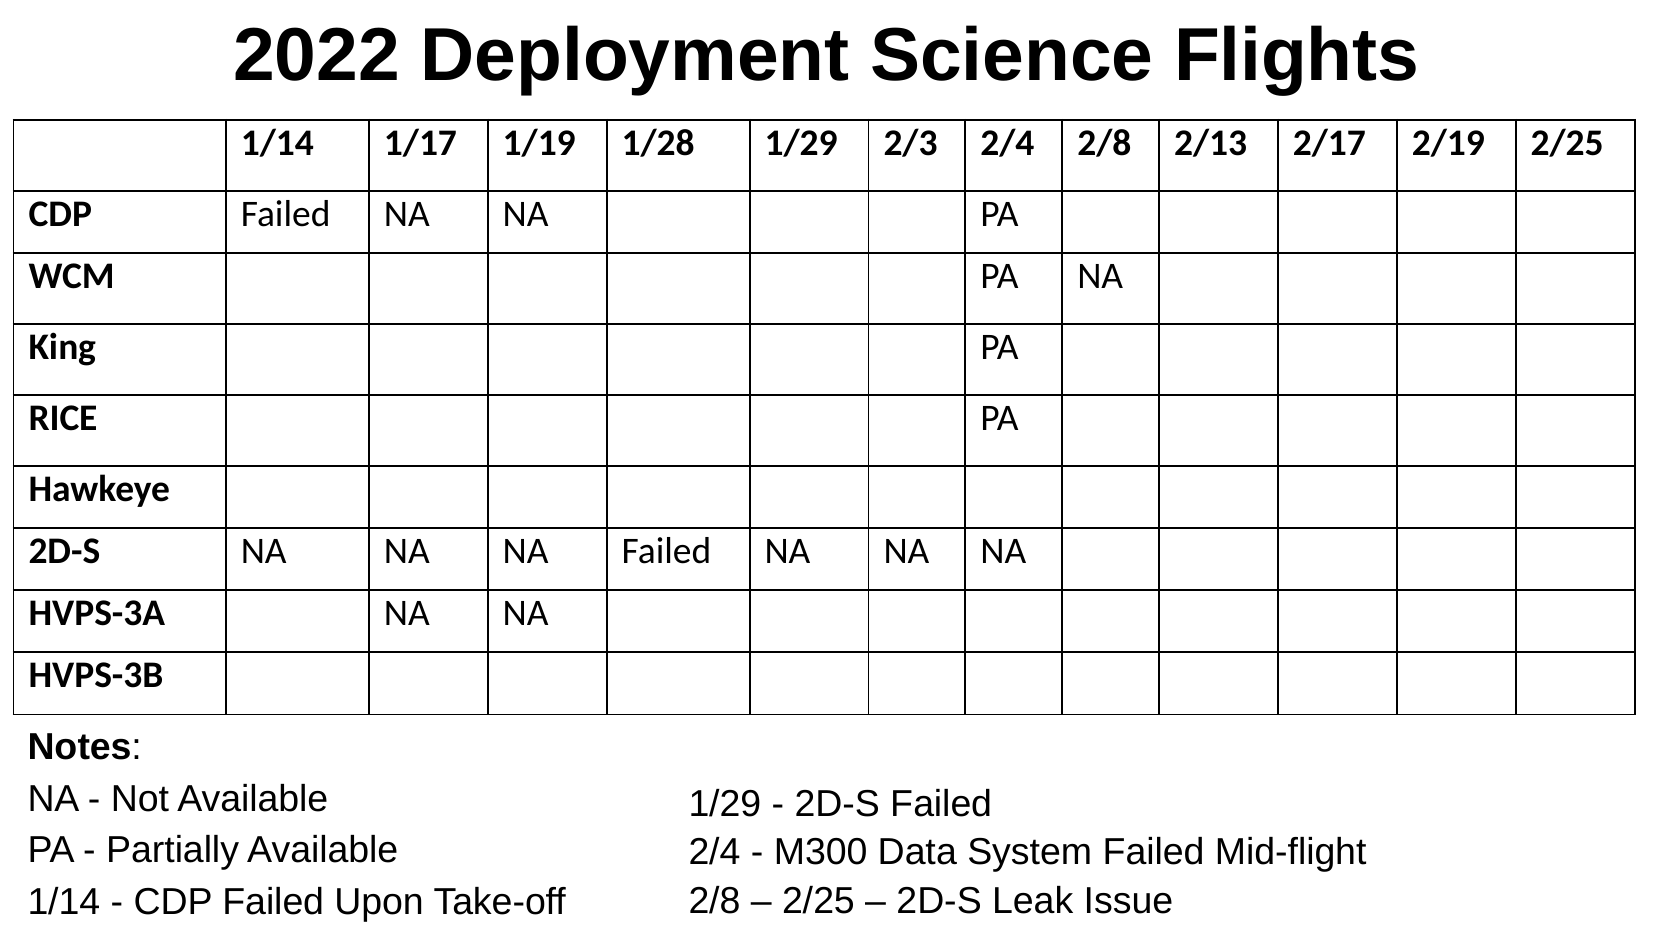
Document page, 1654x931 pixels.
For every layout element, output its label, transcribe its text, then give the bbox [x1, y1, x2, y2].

table_cell PA [966, 254, 1061, 323]
table_cell [1160, 254, 1277, 323]
table_cell [227, 653, 368, 707]
table_cell [1398, 325, 1515, 394]
table_cell RICE [14, 396, 225, 465]
table_cell [966, 467, 1061, 527]
table_header 1/19 [489, 121, 606, 190]
table_cell [1063, 529, 1158, 589]
table_cell [1517, 192, 1634, 252]
table_cell NA [751, 529, 868, 589]
table_cell [1063, 192, 1158, 252]
table_cell [869, 653, 964, 714]
table_cell [1398, 653, 1515, 714]
table_cell [1398, 467, 1515, 527]
table_cell [489, 396, 606, 465]
table_cell NA [370, 591, 487, 651]
table_cell [1063, 467, 1158, 527]
table_cell NA [489, 192, 606, 252]
table_cell PA [966, 396, 1061, 465]
table_cell [489, 653, 606, 714]
table_cell [751, 325, 868, 394]
table_cell [608, 192, 749, 252]
table_header 1/14 [227, 121, 368, 190]
table_cell [489, 325, 606, 394]
table_cell [751, 396, 868, 465]
table_cell PA [966, 192, 1061, 252]
table_cell [1517, 467, 1634, 527]
table_cell [1279, 591, 1396, 651]
table_cell [751, 254, 868, 323]
table_cell NA [966, 529, 1061, 589]
table_cell NA [869, 529, 964, 589]
table_cell [1160, 591, 1277, 651]
table_cell NA [370, 529, 487, 589]
table_cell [1517, 591, 1634, 651]
table_cell 2D-S [14, 529, 225, 589]
table_cell [966, 591, 1061, 651]
table_cell [751, 192, 868, 252]
table_cell [1279, 653, 1396, 714]
table_cell [1160, 467, 1277, 527]
table_cell [1063, 591, 1158, 651]
table_cell [608, 467, 749, 527]
table_cell WCM [14, 254, 225, 323]
table_cell [1279, 467, 1396, 527]
table_cell Hawkeye [14, 467, 225, 527]
table_cell Failed [227, 192, 368, 252]
table_cell [1517, 325, 1634, 394]
table_cell [370, 254, 487, 323]
table_cell [869, 396, 964, 465]
table_cell [1279, 529, 1396, 589]
table_cell [1160, 192, 1277, 252]
table_cell [1517, 396, 1634, 465]
table_cell [370, 467, 487, 527]
table_cell PA [966, 325, 1061, 394]
table_cell HVPS-3B [14, 653, 225, 707]
table_cell [1160, 653, 1277, 714]
table_cell [608, 653, 749, 714]
table_cell [1398, 254, 1515, 323]
table_header 1/29 [751, 121, 868, 190]
table_cell [227, 467, 368, 527]
table_header 1/28 [608, 121, 749, 190]
table_cell [370, 396, 487, 465]
table_cell NA [370, 192, 487, 252]
table_cell [1160, 396, 1277, 465]
table_cell [227, 325, 368, 394]
table_cell [227, 254, 368, 323]
table_cell NA [489, 529, 606, 589]
table_header 2/19 [1398, 121, 1515, 190]
table_cell [608, 325, 749, 394]
table_cell [370, 325, 487, 394]
table_cell [1517, 653, 1634, 714]
table_cell [966, 653, 1061, 714]
table_cell HVPS-3A [14, 591, 225, 651]
table_cell [869, 467, 964, 527]
table_cell [751, 467, 868, 527]
table_cell [1063, 325, 1158, 394]
text_box Notes: NA - Not Available PA - Partially Available 1/14 - CDP Failed Upon Take-off [8, 707, 585, 930]
table_cell CDP [14, 192, 225, 252]
table_cell [1398, 529, 1515, 589]
table_cell [1160, 325, 1277, 394]
table_cell [1279, 254, 1396, 323]
table_cell [869, 192, 964, 252]
table_cell [1160, 529, 1277, 589]
table_cell [489, 467, 606, 527]
table_cell [869, 325, 964, 394]
table_cell [370, 653, 487, 707]
table_cell [489, 254, 606, 323]
text_box 1/29 - 2D-S Failed 2/4 - M300 Data System Failed Mid-flight 2/8 – 2/25 – 2D-S Leak Issue [638, 769, 1418, 910]
table_cell [751, 653, 868, 714]
table_cell [751, 591, 868, 651]
table_header 2/3 [869, 121, 964, 190]
table_header 2/17 [1279, 121, 1396, 190]
text_box 2022 Deployment Science Flights [0, 5, 1654, 111]
table_cell Failed [608, 529, 749, 589]
table_header 2/13 [1160, 121, 1277, 190]
table_cell [227, 396, 368, 465]
table_cell [227, 591, 368, 651]
table_header 2/8 [1063, 121, 1158, 190]
table_cell [869, 591, 964, 651]
table_cell NA [227, 529, 368, 589]
table_cell [608, 254, 749, 323]
table_header 2/4 [966, 121, 1061, 190]
table_cell [1279, 325, 1396, 394]
table_header [14, 121, 225, 190]
table_cell [1517, 254, 1634, 323]
table_cell [1398, 396, 1515, 465]
table_cell NA [1063, 254, 1158, 323]
table_cell [1279, 396, 1396, 465]
table_cell [1063, 396, 1158, 465]
table_cell NA [489, 591, 606, 651]
table_cell [869, 254, 964, 323]
table_header 2/25 [1517, 121, 1634, 190]
table_cell [1517, 529, 1634, 589]
table_cell [608, 591, 749, 651]
table_cell [1063, 653, 1158, 714]
table_cell [1398, 591, 1515, 651]
table_cell [608, 396, 749, 465]
table_header 1/17 [370, 121, 487, 190]
table_cell King [14, 325, 225, 394]
table_cell [1398, 192, 1515, 252]
table_cell [1279, 192, 1396, 252]
